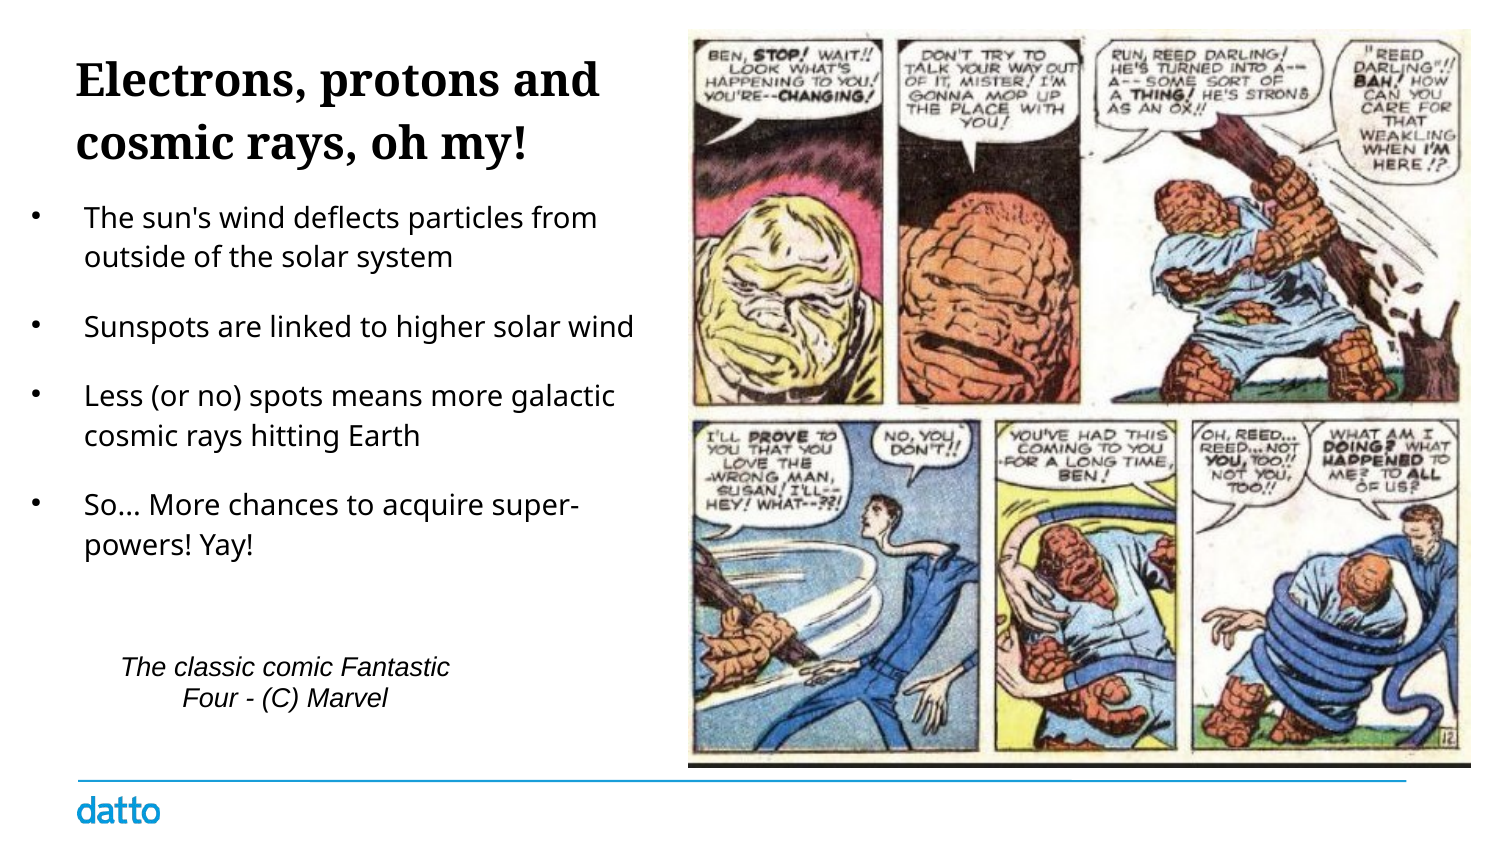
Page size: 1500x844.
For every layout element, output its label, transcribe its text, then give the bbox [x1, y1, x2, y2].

picture [136, 796, 160, 824]
picture [82, 808, 91, 819]
picture [688, 29, 1471, 768]
picture [122, 808, 133, 824]
title Electrons, protons and cosmic rays, oh my! [75, 15, 676, 205]
picture [77, 796, 91, 808]
picture [146, 808, 156, 819]
list The sun's wind deflects particles from outside of the solar system Sunspots are linked to higher solar wind Less (or no) spots means more galactic cosmic rays hitting Earth So... More chances to acquire super-powers! Yay! [13, 197, 671, 751]
picture [95, 796, 133, 824]
text_box The classic comic Fantastic Four - (C) Marvel [75, 645, 496, 721]
